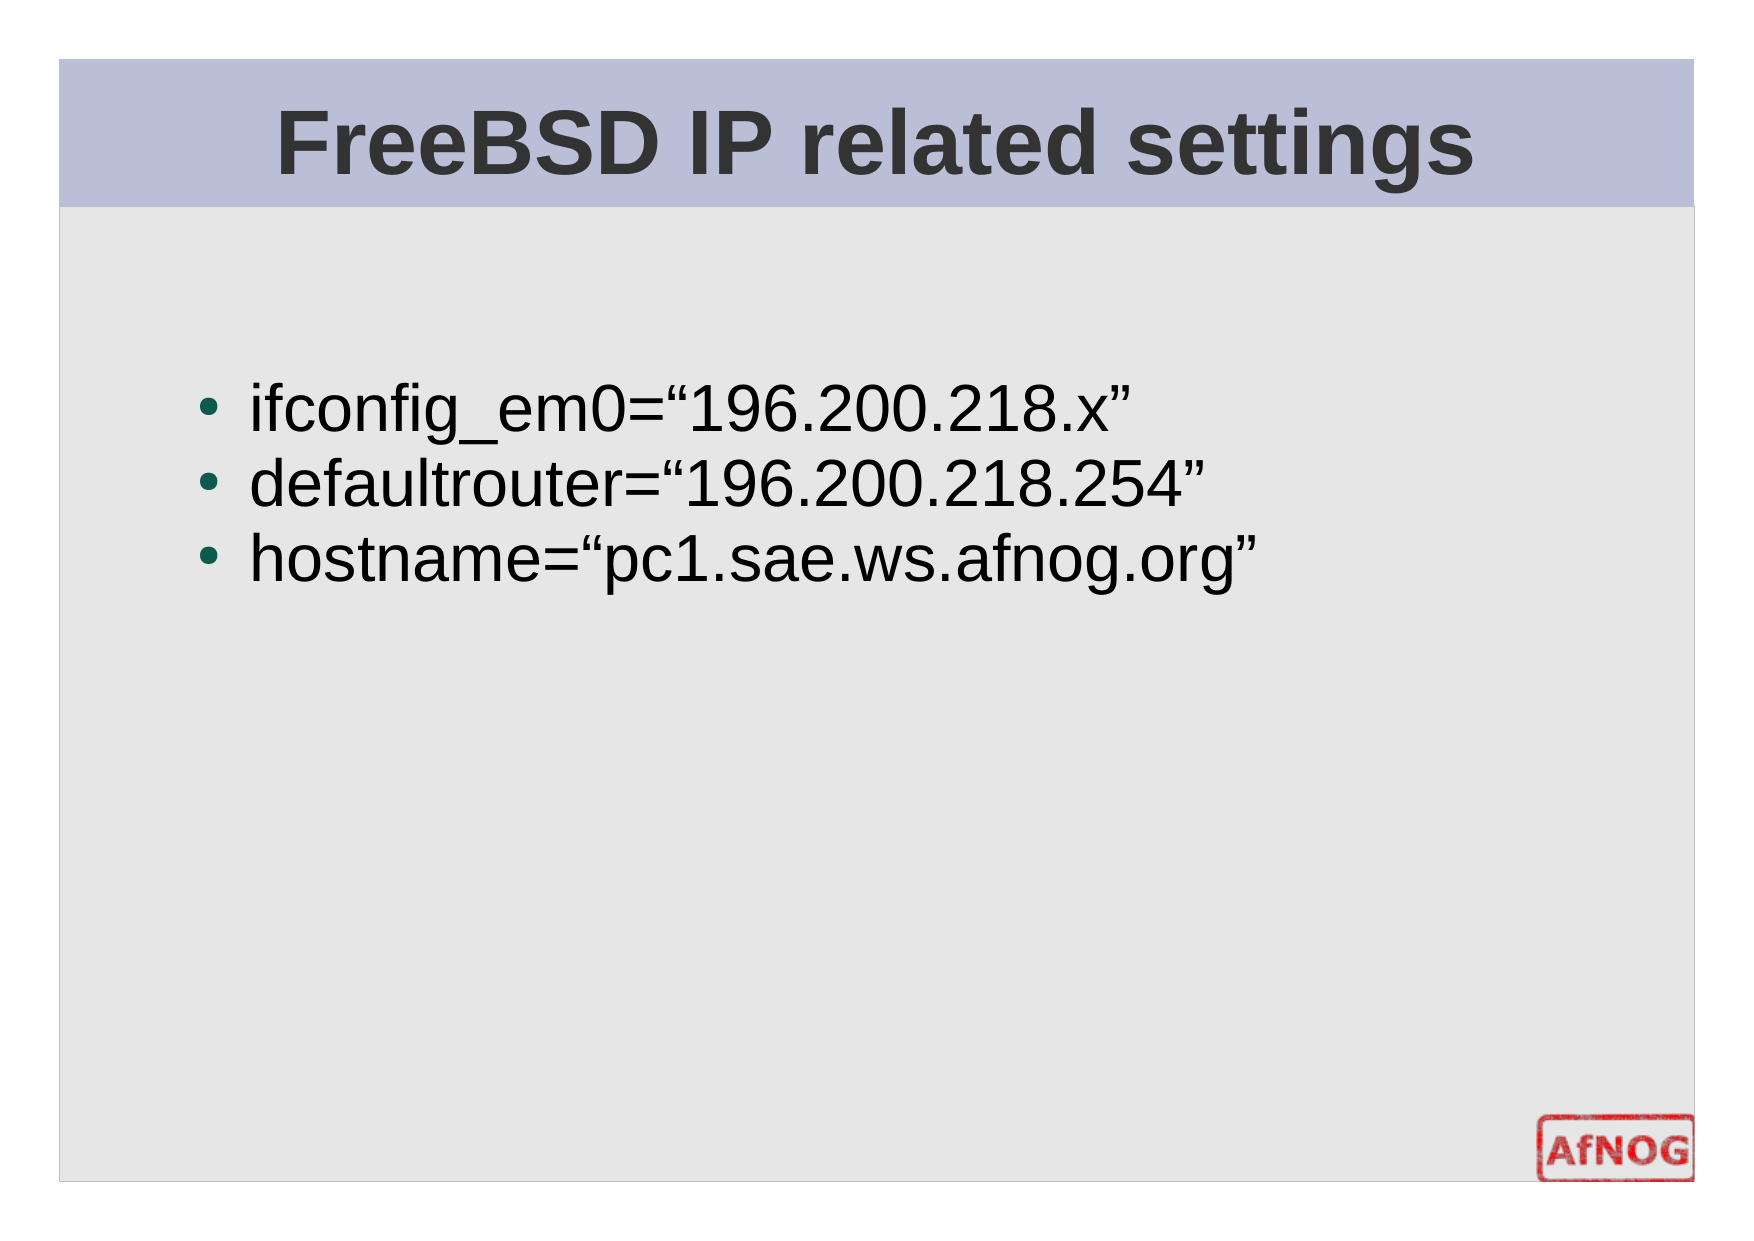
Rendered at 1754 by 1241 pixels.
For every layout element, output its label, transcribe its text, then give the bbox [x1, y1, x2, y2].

title FreeBSD IP related settings [59, 48, 1695, 237]
list ifconfig_em0=“196.200.218.x” defaultrouter=“196.200.218.254” hostname=“pc1.sae.ws.afnog.org” [179, 371, 1576, 1079]
picture [1535, 1112, 1695, 1182]
